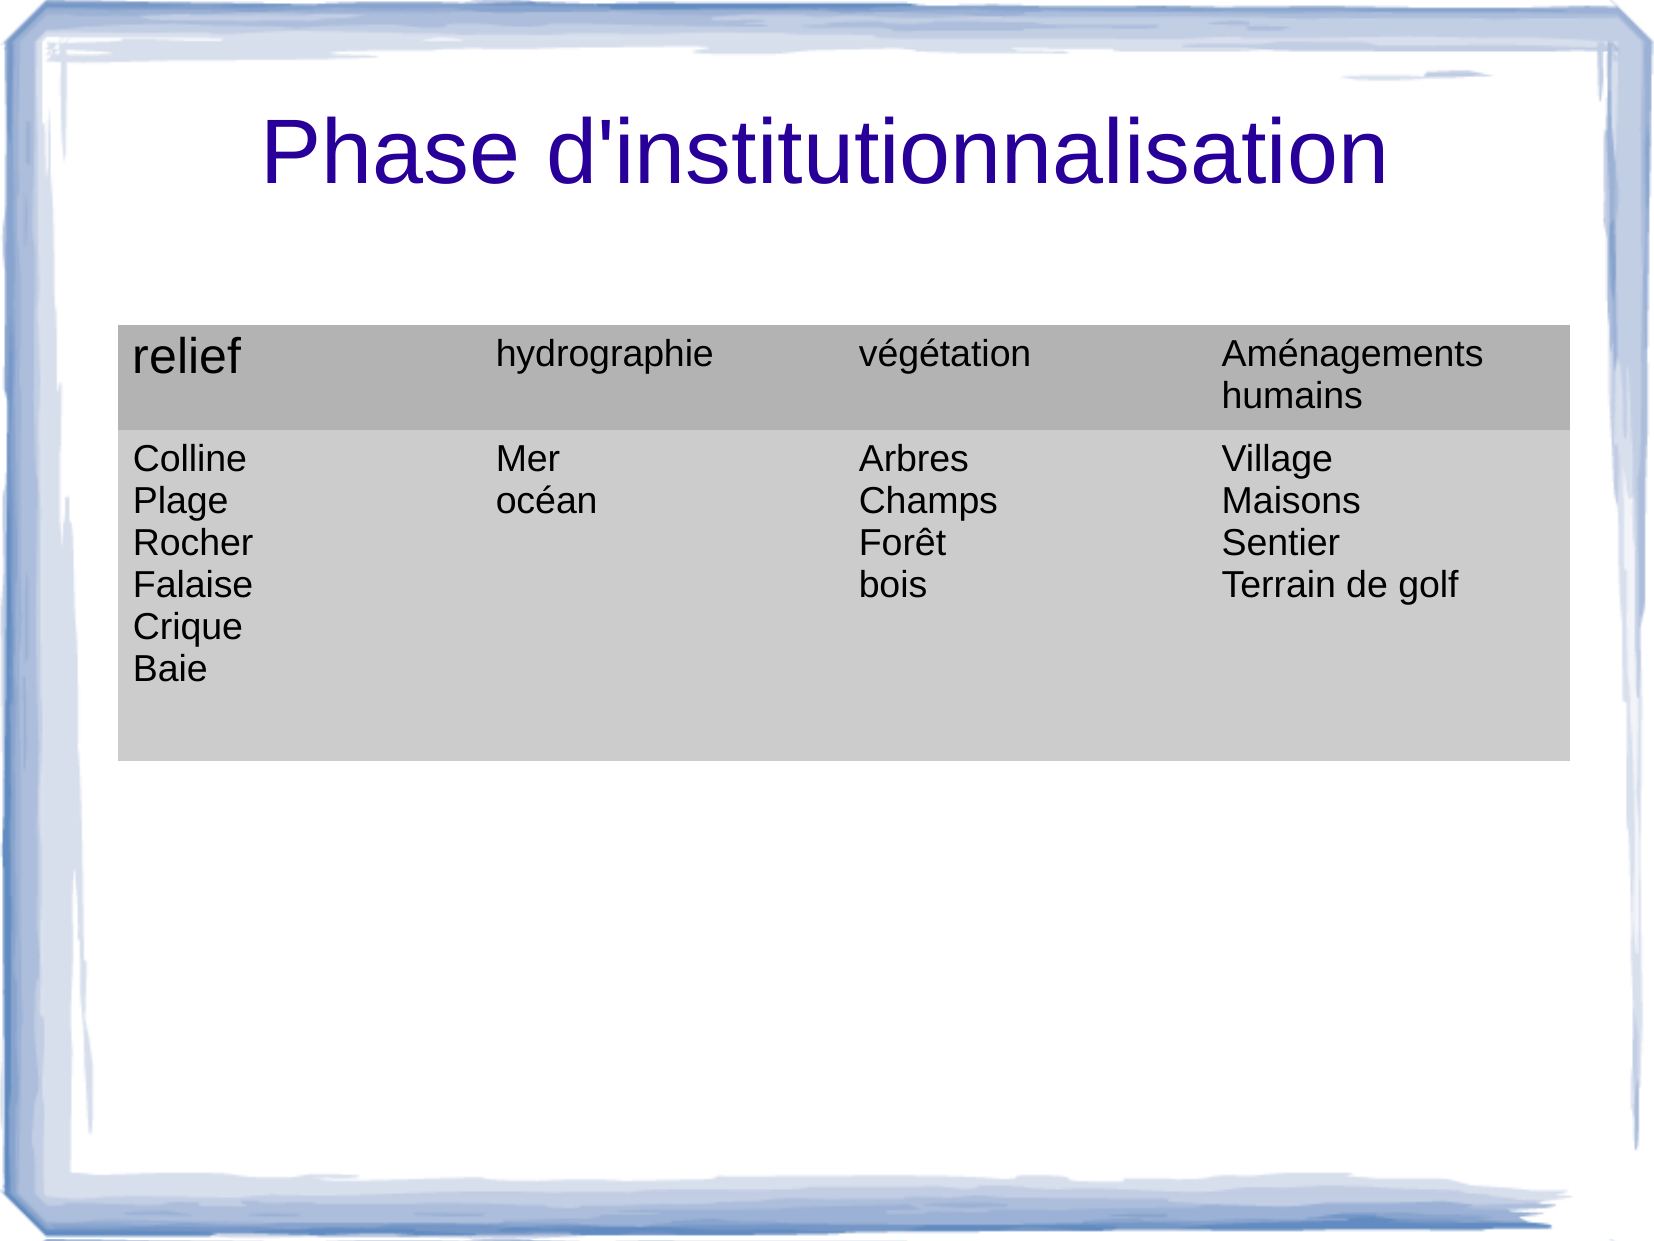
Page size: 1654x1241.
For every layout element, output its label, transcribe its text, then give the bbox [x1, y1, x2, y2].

title Phase d'institutionnalisation [82, 49, 1570, 256]
table_cell Arbres Champs Forêt bois [844, 430, 1207, 761]
table_cell Mer océan [481, 430, 844, 761]
table_header Aménagements humains [1207, 325, 1570, 430]
table_cell Colline Plage Rocher Falaise Crique Baie [118, 430, 481, 761]
table_cell Village Maisons Sentier Terrain de golf [1207, 430, 1570, 761]
picture [0, 0, 1654, 1241]
table_header relief [118, 325, 481, 430]
table_header végétation [844, 325, 1207, 430]
table_header hydrographie [481, 325, 844, 430]
